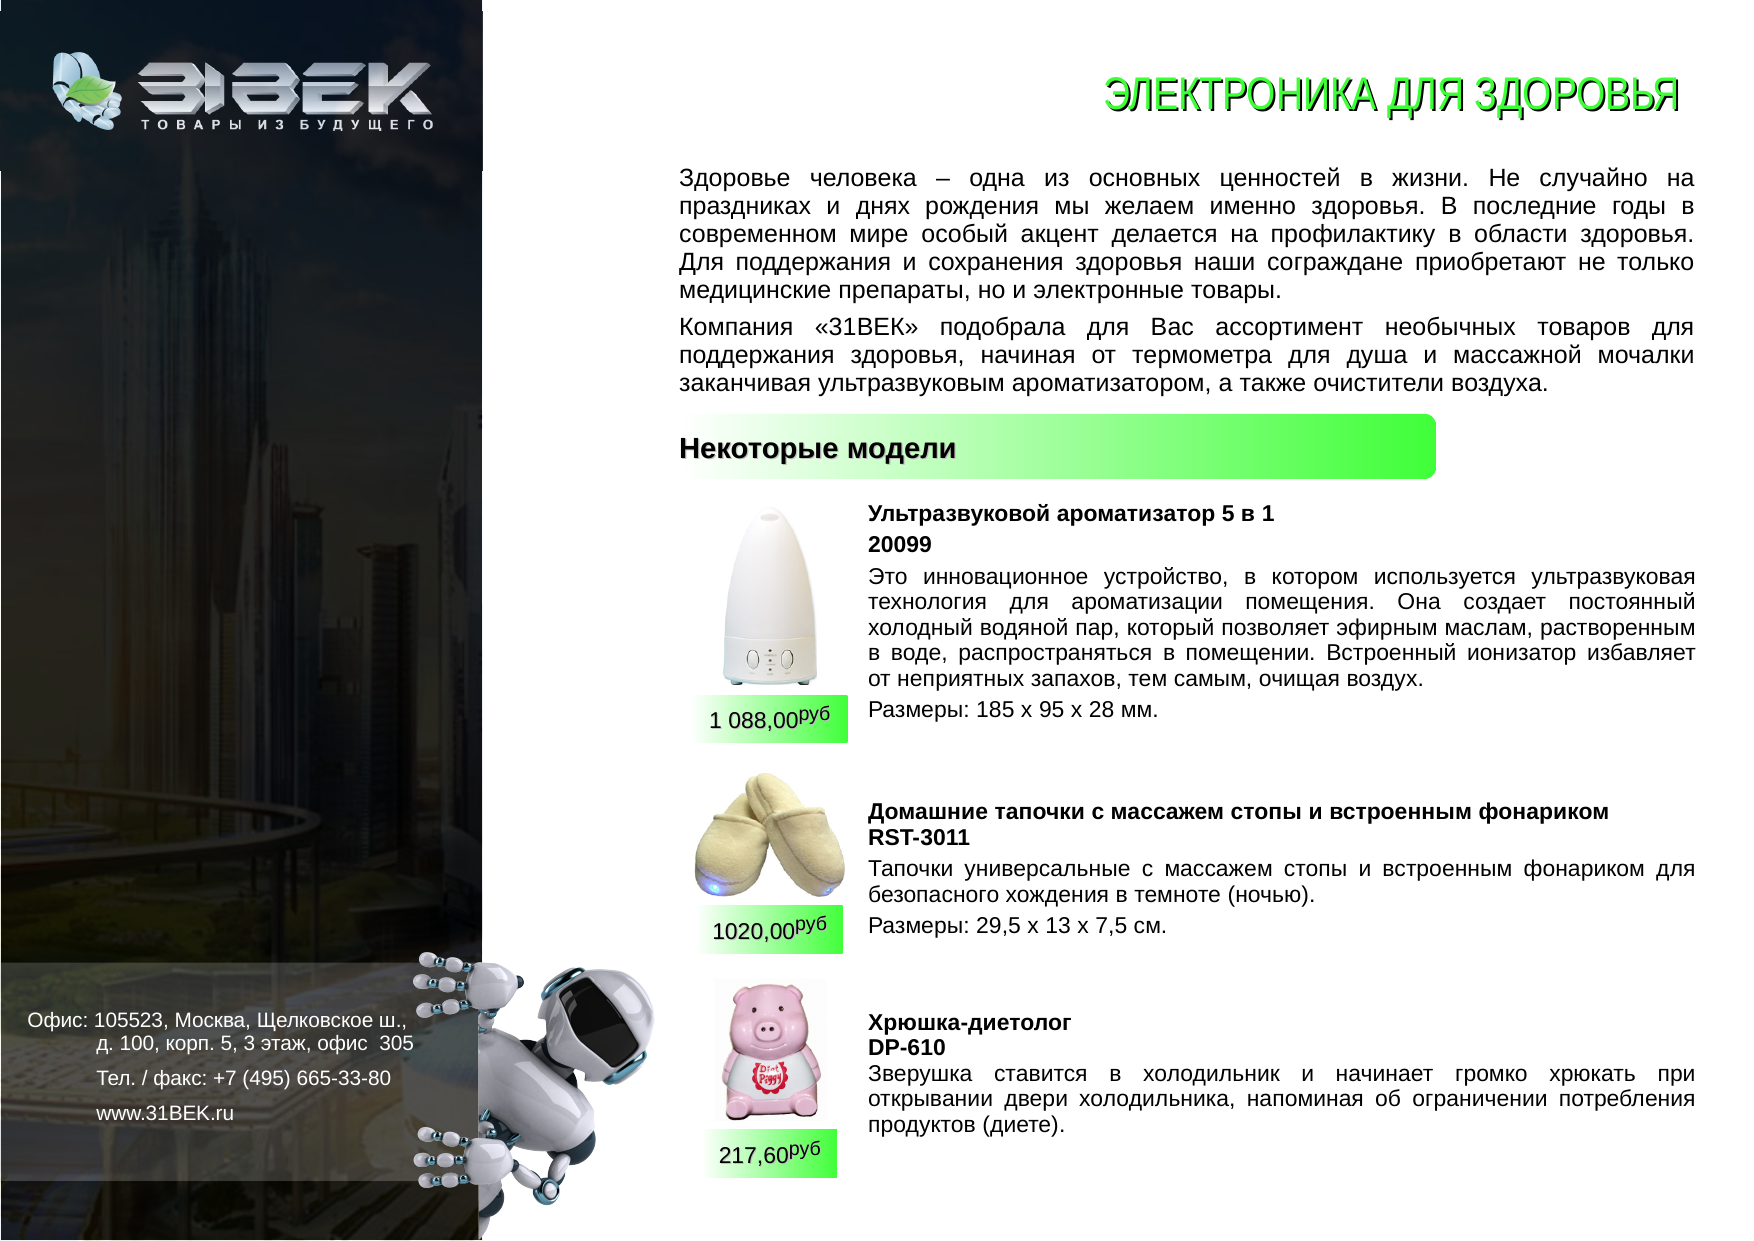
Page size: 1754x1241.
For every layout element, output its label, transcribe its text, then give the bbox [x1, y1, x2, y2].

text_box Офис: 105523, Москва, Щелковское ш., д. 100, корп. 5, 3 этаж, офис 305 Тел. / факс: +7 (495) 665-33-80 www.31BEK.ru [0, 1001, 445, 1155]
text_box ЭЛЕКТРОНИКА ДЛЯ ЗДОРОВЬЯ [679, 59, 1695, 112]
text_box 217,60руб [702, 1129, 837, 1178]
text_box 1020,00руб [697, 905, 843, 954]
text_box Здоровье человека – одна из основных ценностей в жизни. Не случайно на праздниках и днях рождения мы желаем именно здоровья. В последние годы в современном мире особый акцент делается на профилактику в области здоровья. Для поддержания и сохранения здоровья наши сограждане приобретают не только медицинские препараты, но и электронные товары. Компания «31ВЕК» подобрала для Вас ассортимент необычных товаров для поддержания здоровья, начиная от термометра для душа и массажной мочалки заканчивая ультразвуковым ароматизатором, а также очистители воздуха. Некоторые модели Ультразвуковой ароматизатор 5 в 1 20099 Это инновационное устройство, в котором используется ультразвуковая технология для ароматизации помещения. Она создает постоянный холодный водяной пар, который позволяет эфирным маслам, растворенным в воде, распространяться в помещении. Встроенный ионизатор избавляет от неприятных запахов, тем самым, очищая воздух. Размеры: 185 х 95 х 28 мм. Домашние тапочки с массажем стопы и встроенным фонариком RST-3011 Тапочки универсальные с массажем стопы и встроенным фонариком для безопасного хождения в темноте (ночью). Размеры: 29,5 х 13 х 7,5 см. Хрюшка-диетолог DP-610 Зверушка ставится в холодильник и начинает громко хрюкать при открывании двери холодильника, напоминая об ограничении потребления продуктов (диете). [679, 164, 1697, 1182]
picture [722, 507, 817, 685]
picture [0, 0, 655, 1241]
picture [714, 978, 826, 1121]
picture [694, 772, 845, 897]
text_box 1 088,00руб [692, 695, 848, 743]
